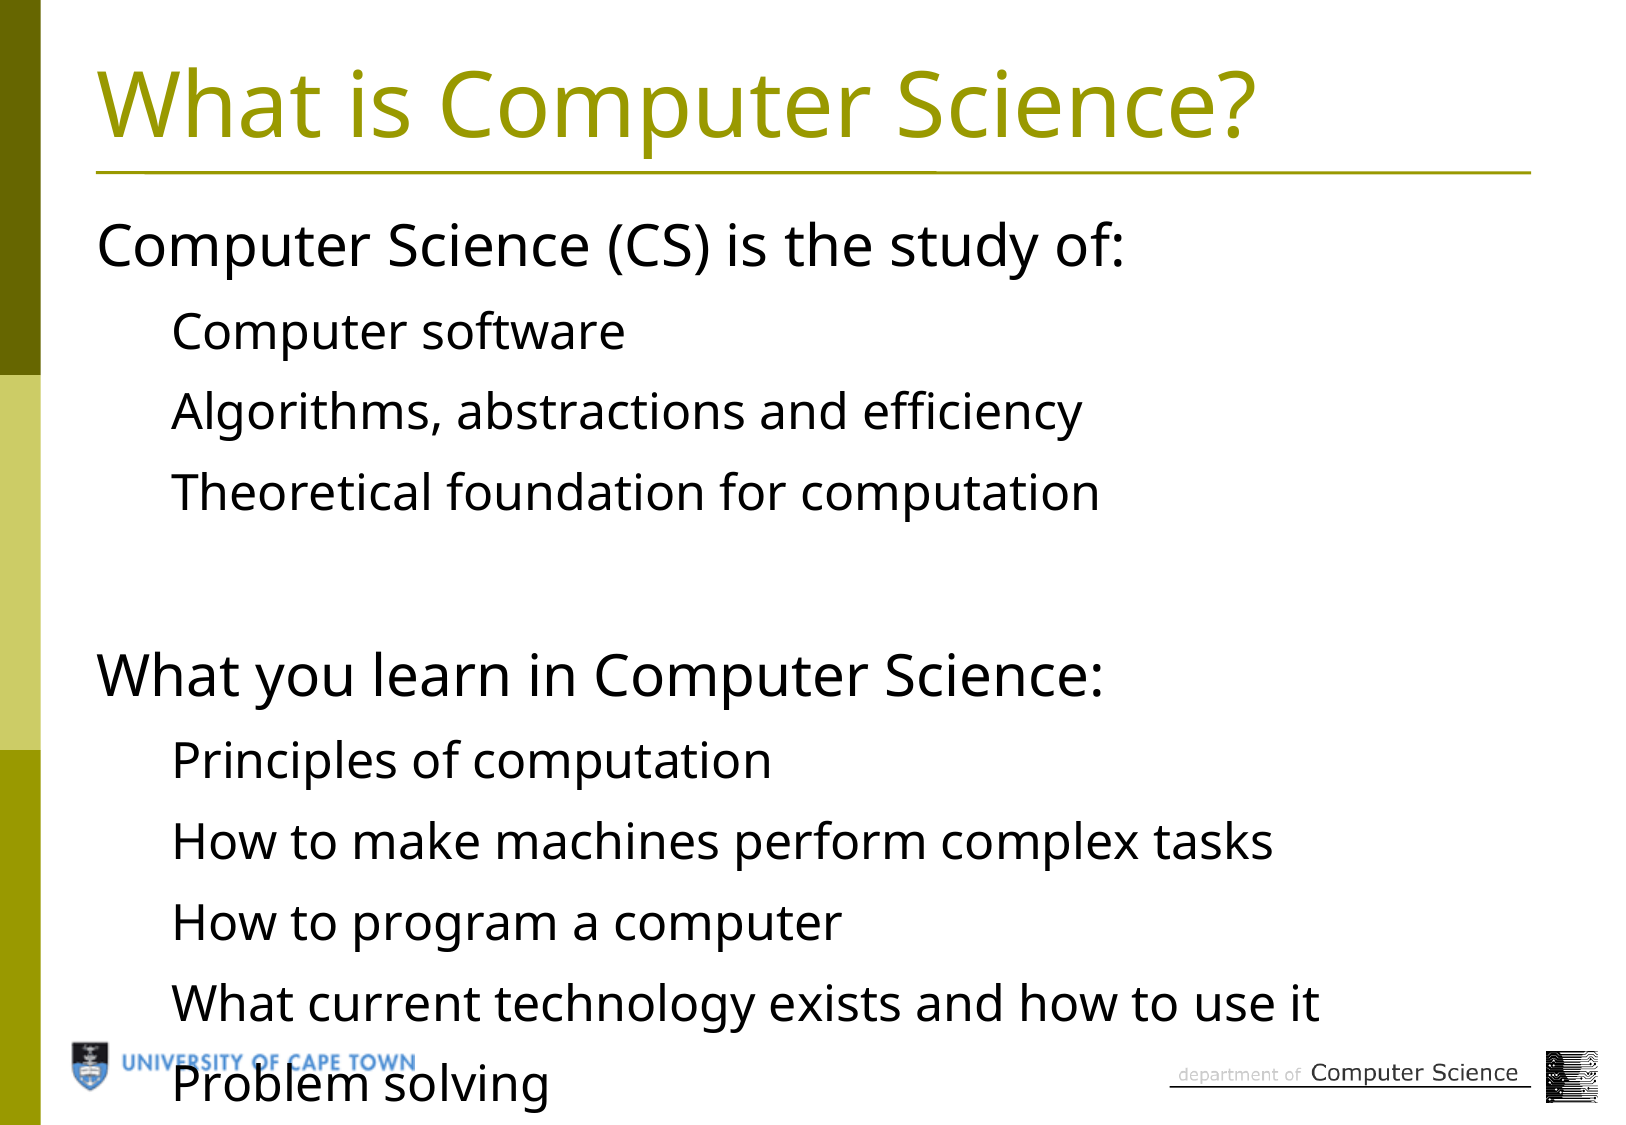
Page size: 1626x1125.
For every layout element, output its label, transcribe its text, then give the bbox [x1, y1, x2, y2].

picture [1169, 1043, 1532, 1091]
list Computer Science (CS) is the study of: Computer software Algorithms, abstractions and efficiency Theoretical foundation for computation What you learn in Computer Science: Principles of computation How to make machines perform complex tasks How to program a computer What current technology exists and how to use it Problem solving [81, 196, 1544, 1031]
title What is Computer Science? [81, 45, 1544, 173]
picture [61, 1024, 415, 1103]
picture [1546, 1051, 1598, 1103]
